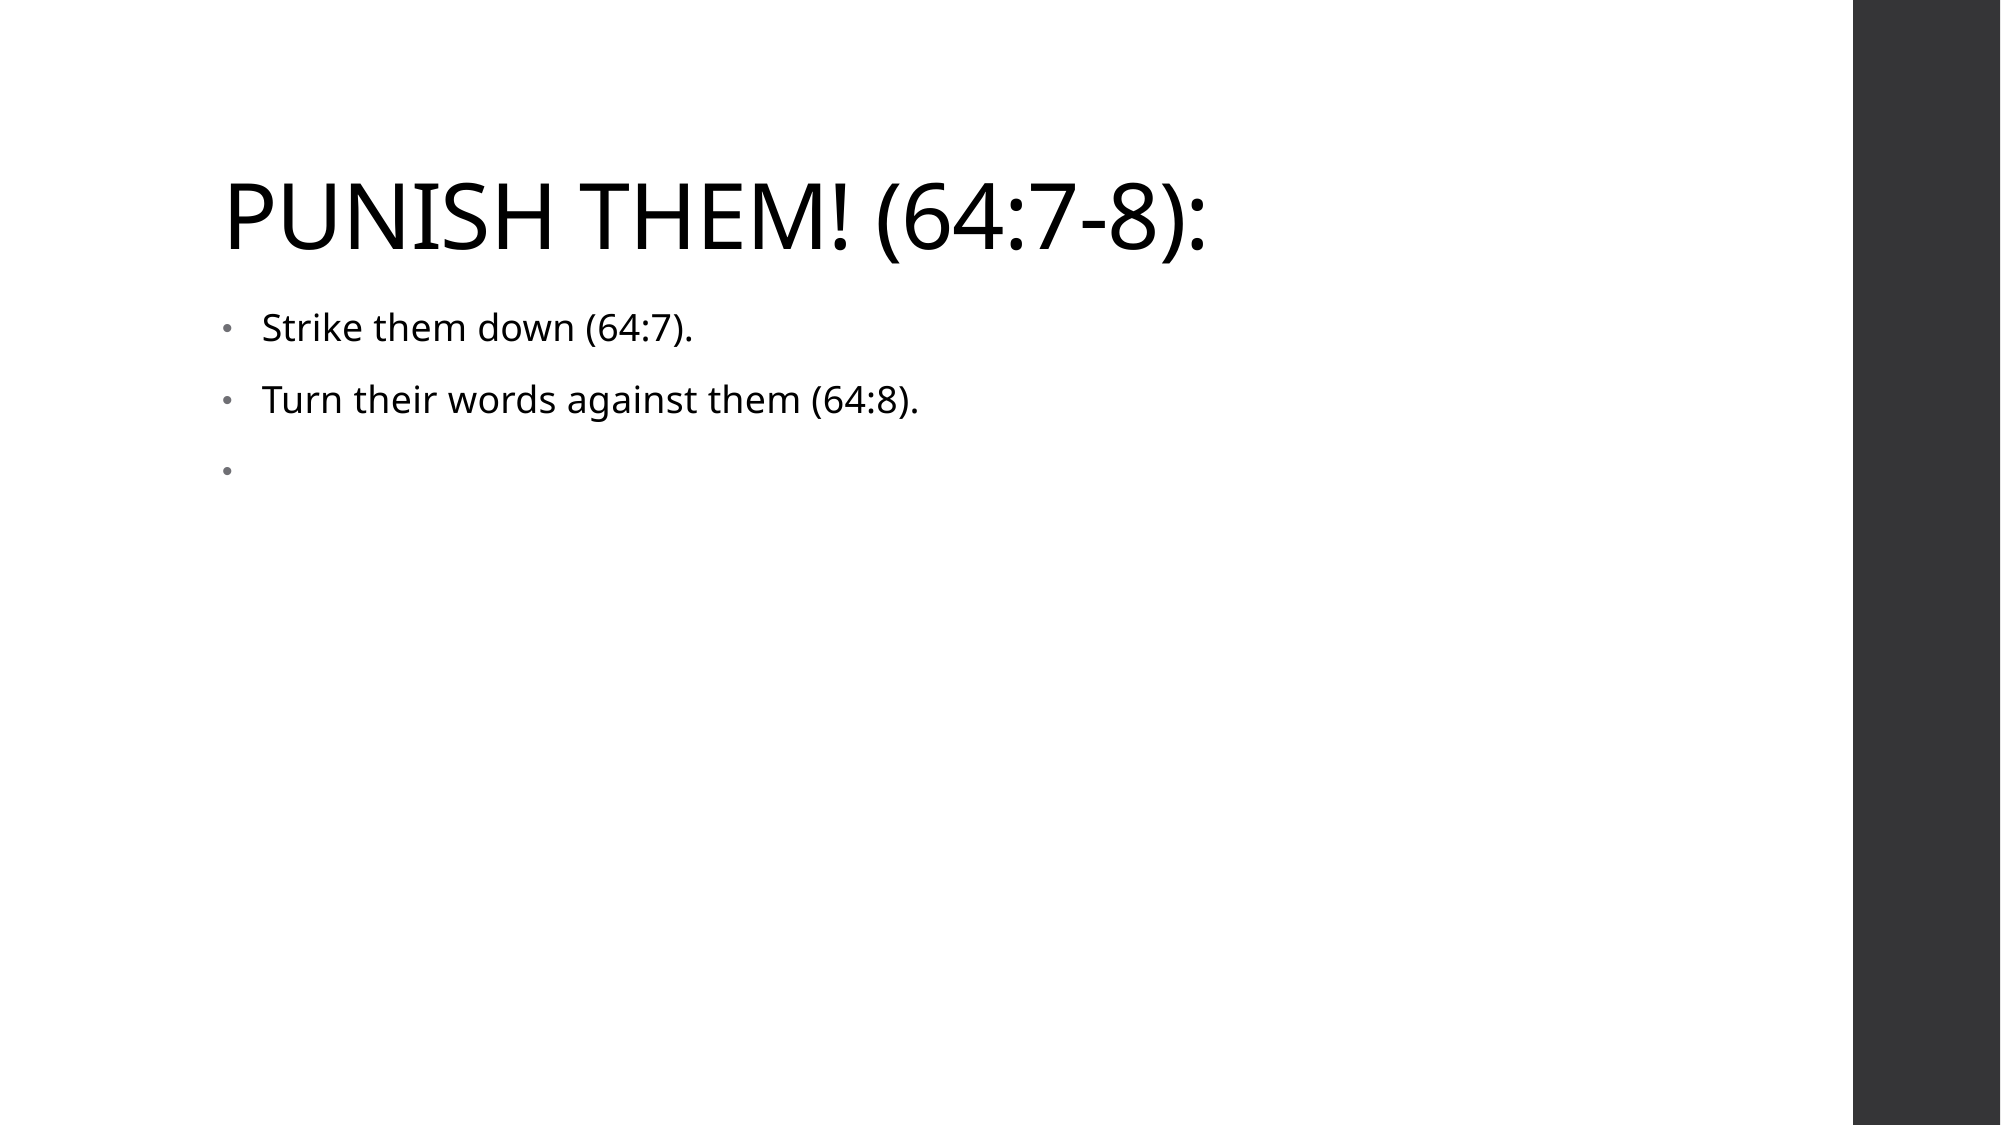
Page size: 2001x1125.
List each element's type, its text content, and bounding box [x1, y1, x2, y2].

list Strike them down (64:7). Turn their words against them (64:8). [206, 299, 1617, 1014]
title PUNISH THEM! (64:7-8): [206, 60, 1797, 278]
